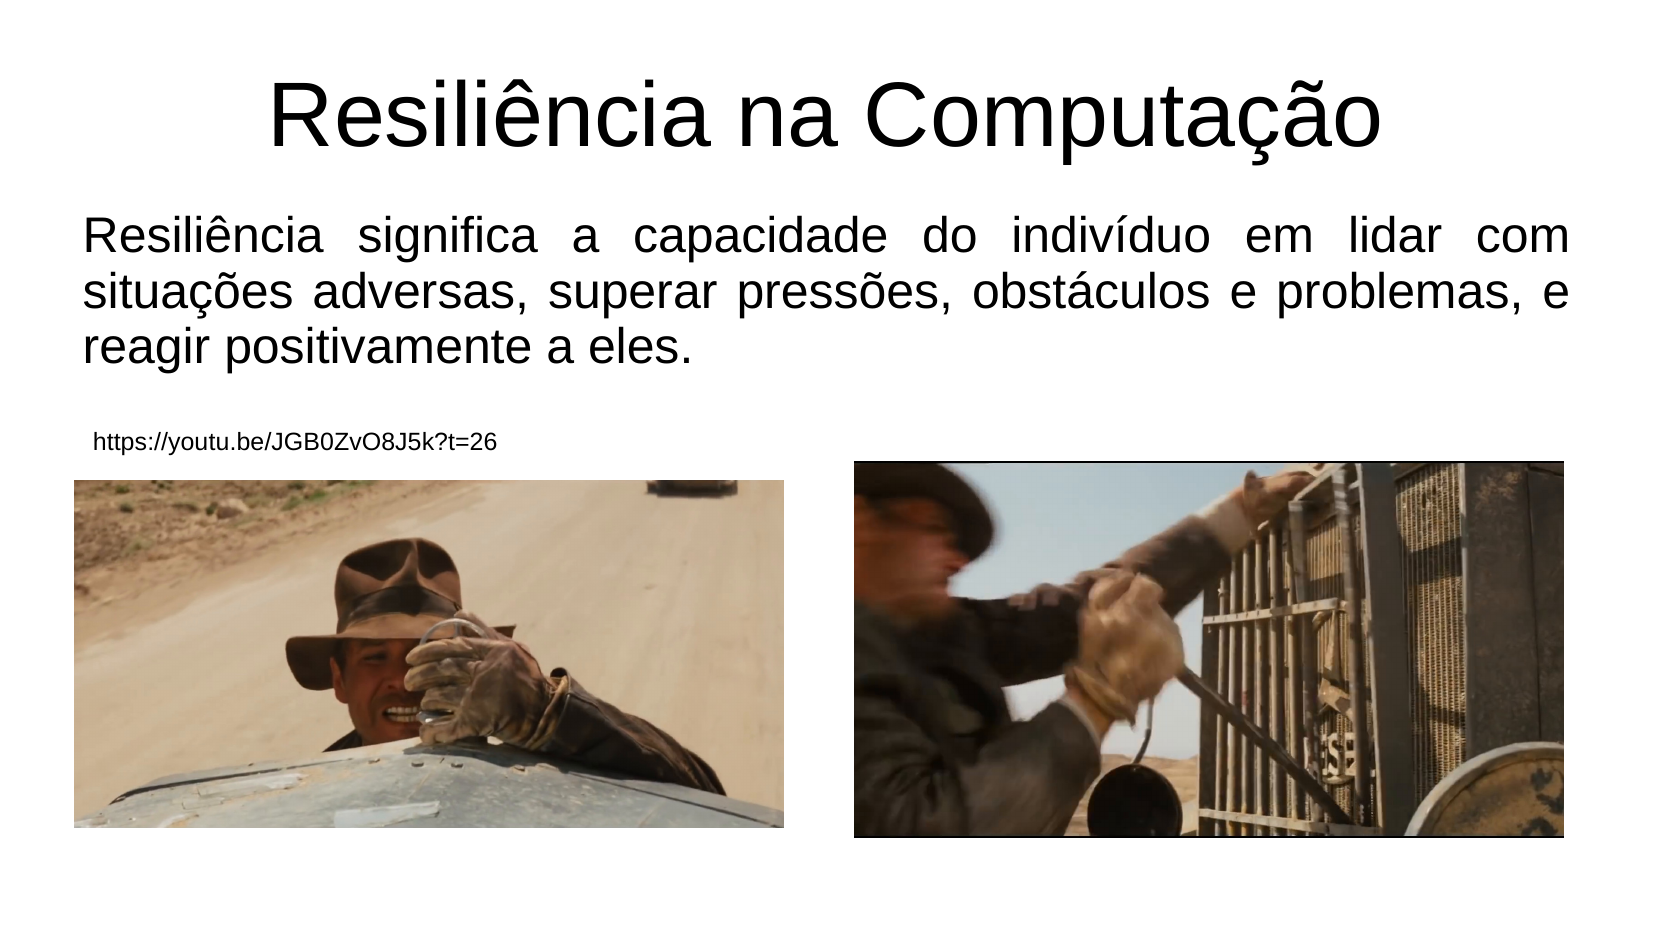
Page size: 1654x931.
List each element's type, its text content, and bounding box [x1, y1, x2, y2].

picture [74, 480, 784, 828]
picture [854, 461, 1564, 838]
text_box https://youtu.be/JGB0ZvO8J5k?t=26 [78, 420, 529, 463]
title Resiliência na Computação [82, 37, 1571, 176]
subtitle Resiliência significa a capacidade do indivíduo em lidar com situações adversas, superar pressões, obstáculos e problemas, e reagir positivamente a eles. [82, 176, 1571, 406]
